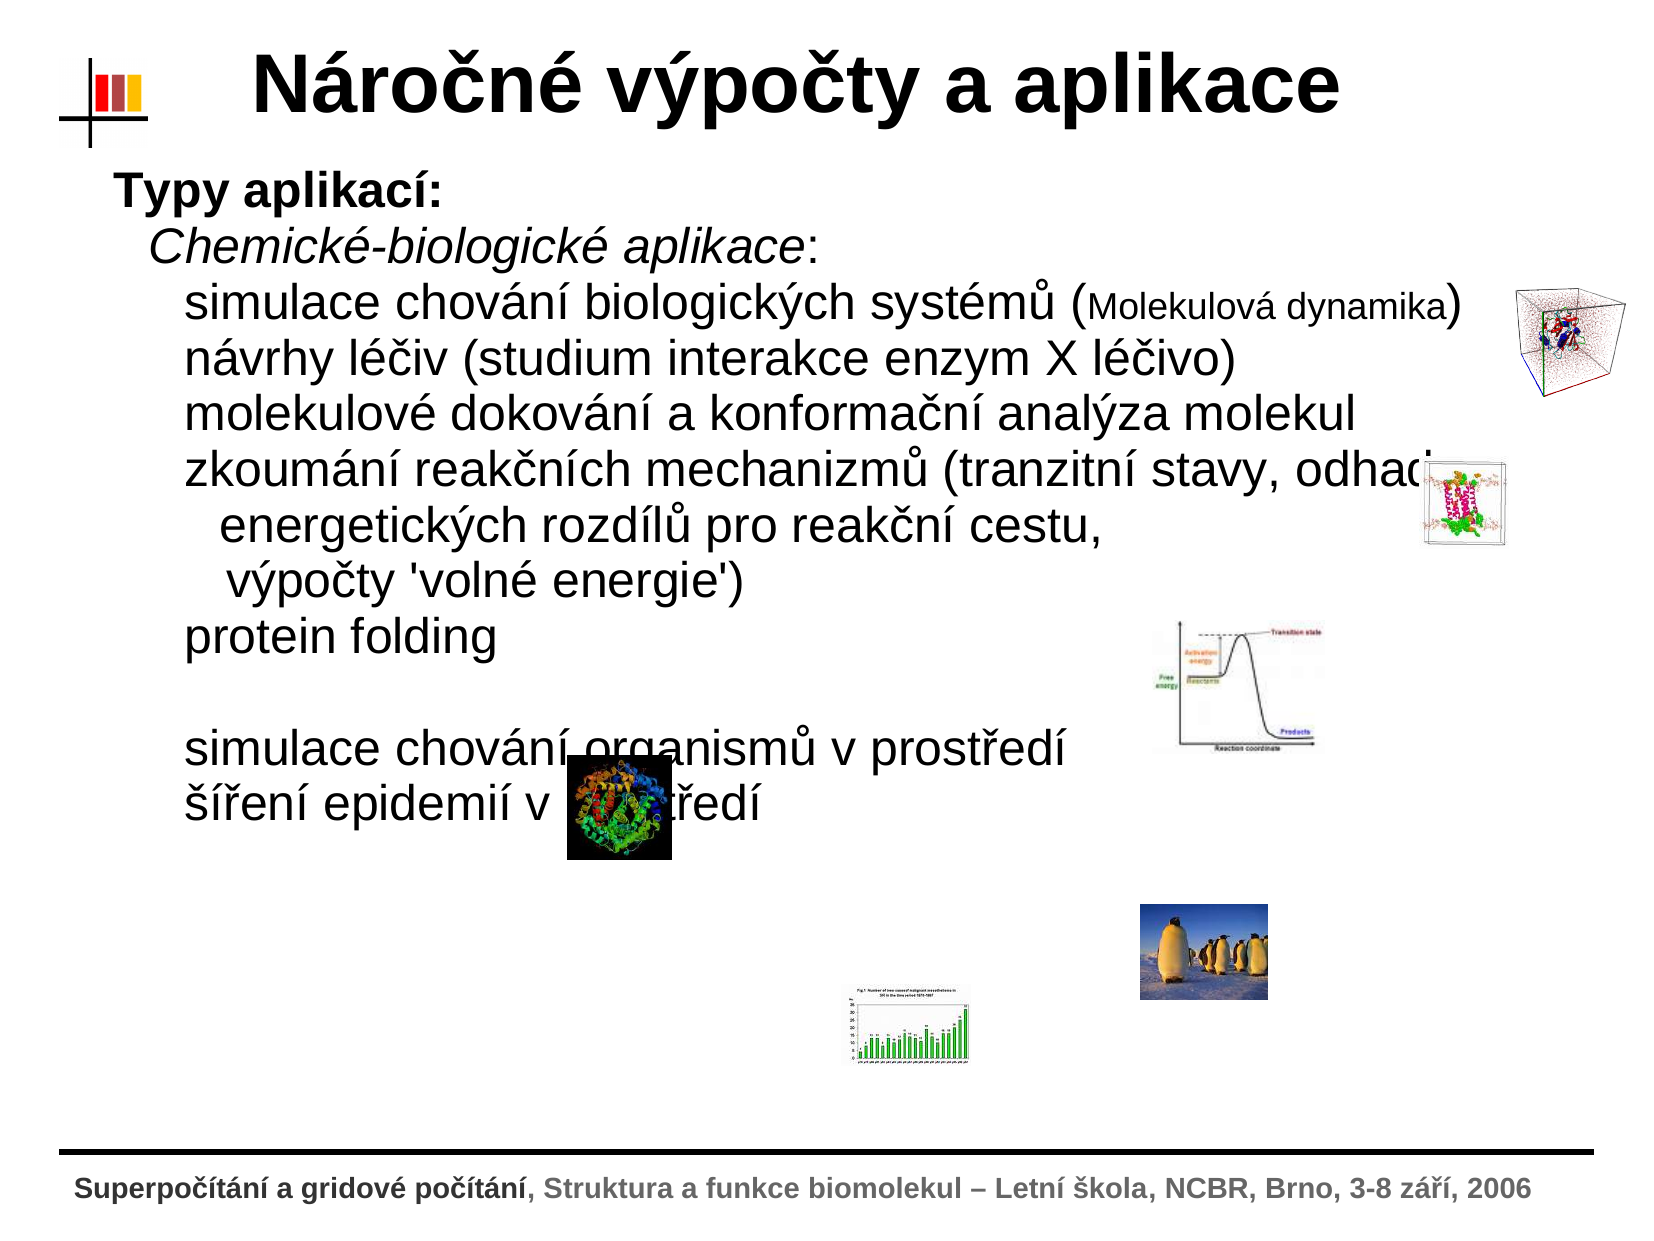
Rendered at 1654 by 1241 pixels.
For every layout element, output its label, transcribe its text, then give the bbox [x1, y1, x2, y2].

picture [567, 755, 672, 860]
text_box Typy aplikací: Chemické-biologické aplikace: simulace chování biologických systémů (Molekulová dynamika) návrhy léčiv (studium interakce enzym X léčivo) molekulové dokování a konformační analýza molekul zkoumání reakčních mechanizmů (tranzitní stavy, odhady energetických rozdílů pro reakční cestu, výpočty 'volné energie') protein folding simulace chování organismů v prostředí šíření epidemií v prostředí [98, 155, 1546, 1062]
text_box Náročné výpočty a aplikace [236, 29, 1595, 171]
picture [1152, 620, 1325, 754]
text_box Superpočítání a gridové počítání, Struktura a funkce biomolekul – Letní škola, NCBR, Brno, 3-8 září, 2006 [59, 1151, 1558, 1214]
picture [1419, 456, 1509, 549]
picture [1140, 904, 1268, 1000]
picture [841, 984, 971, 1066]
picture [59, 58, 148, 148]
picture [1511, 286, 1628, 398]
